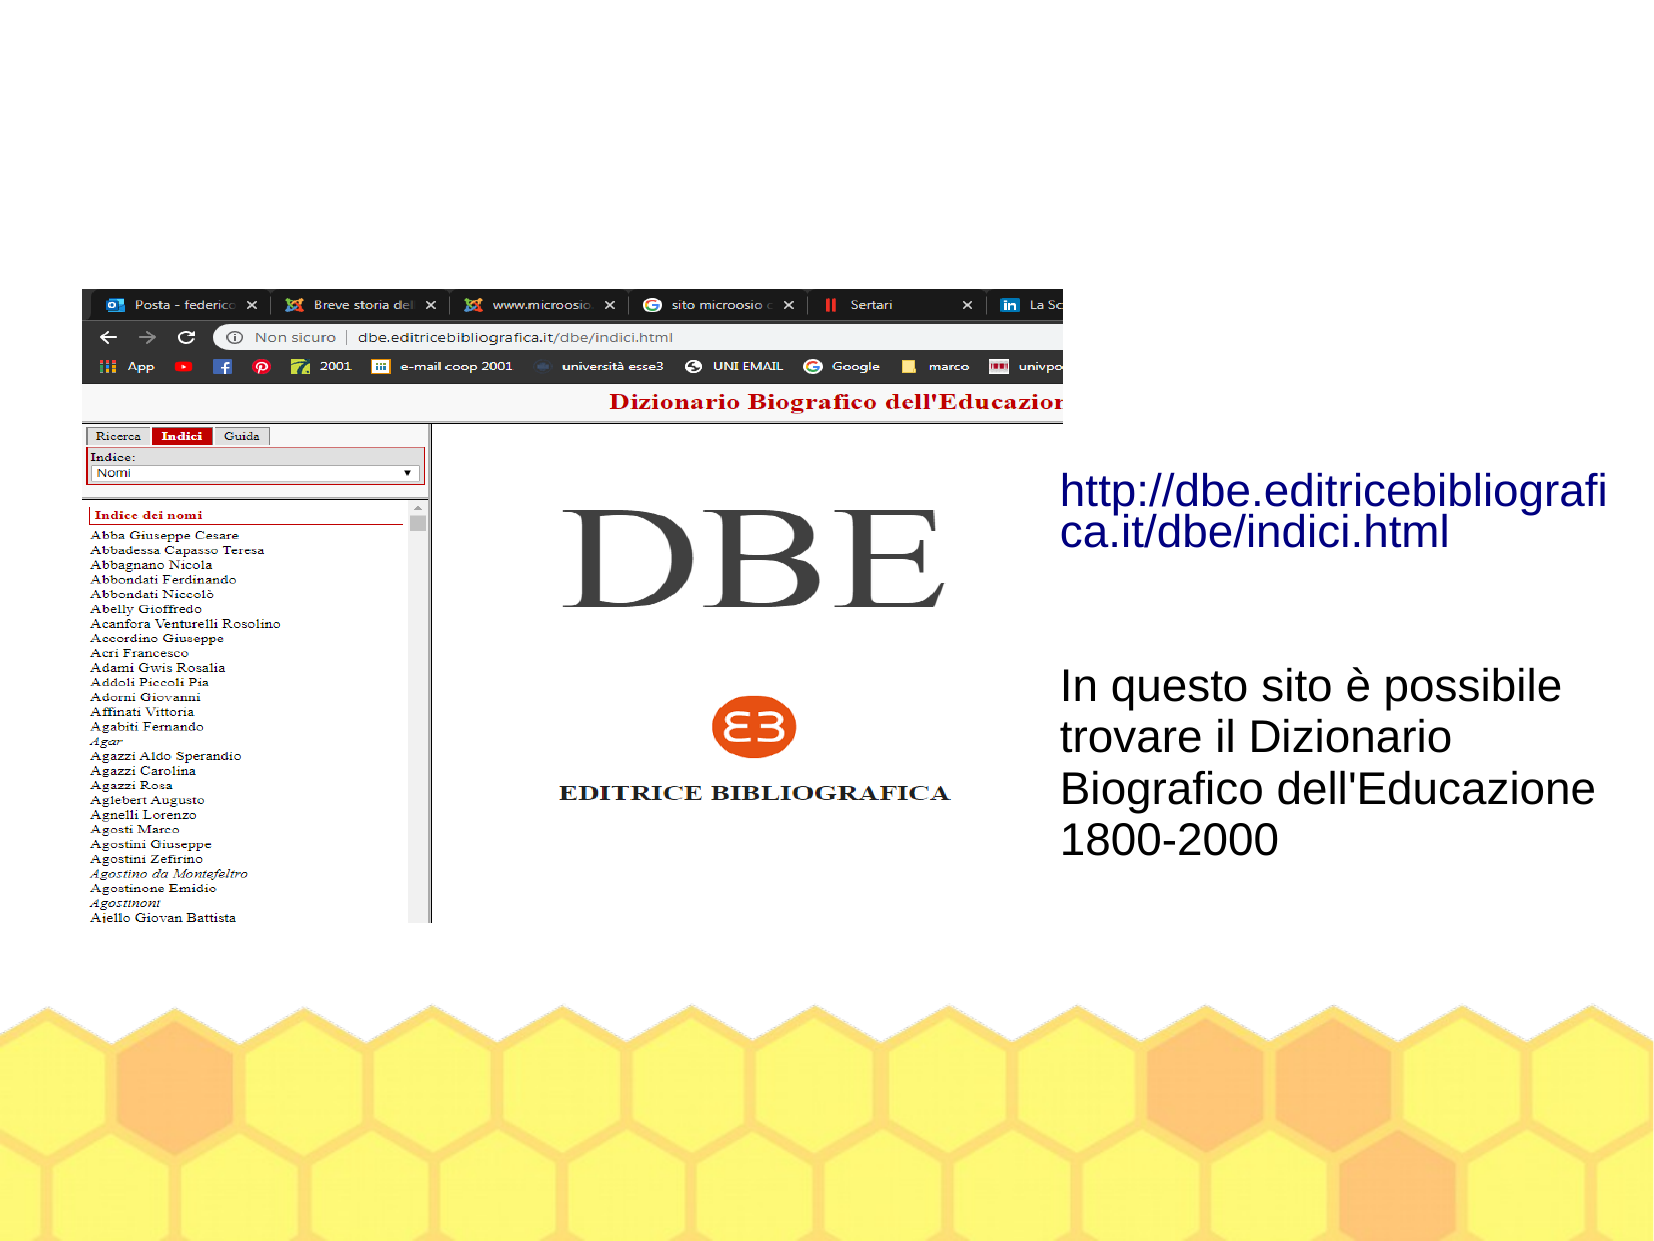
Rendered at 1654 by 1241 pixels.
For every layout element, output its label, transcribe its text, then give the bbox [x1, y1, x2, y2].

text_box http://dbe.editricebibliografica.it/dbe/indici.html In questo sito è possibile trovare il Dizionario Biografico dell'Educazione 1800-2000 [1045, 457, 1625, 969]
picture [82, 289, 1063, 923]
picture [0, 1001, 1654, 1241]
